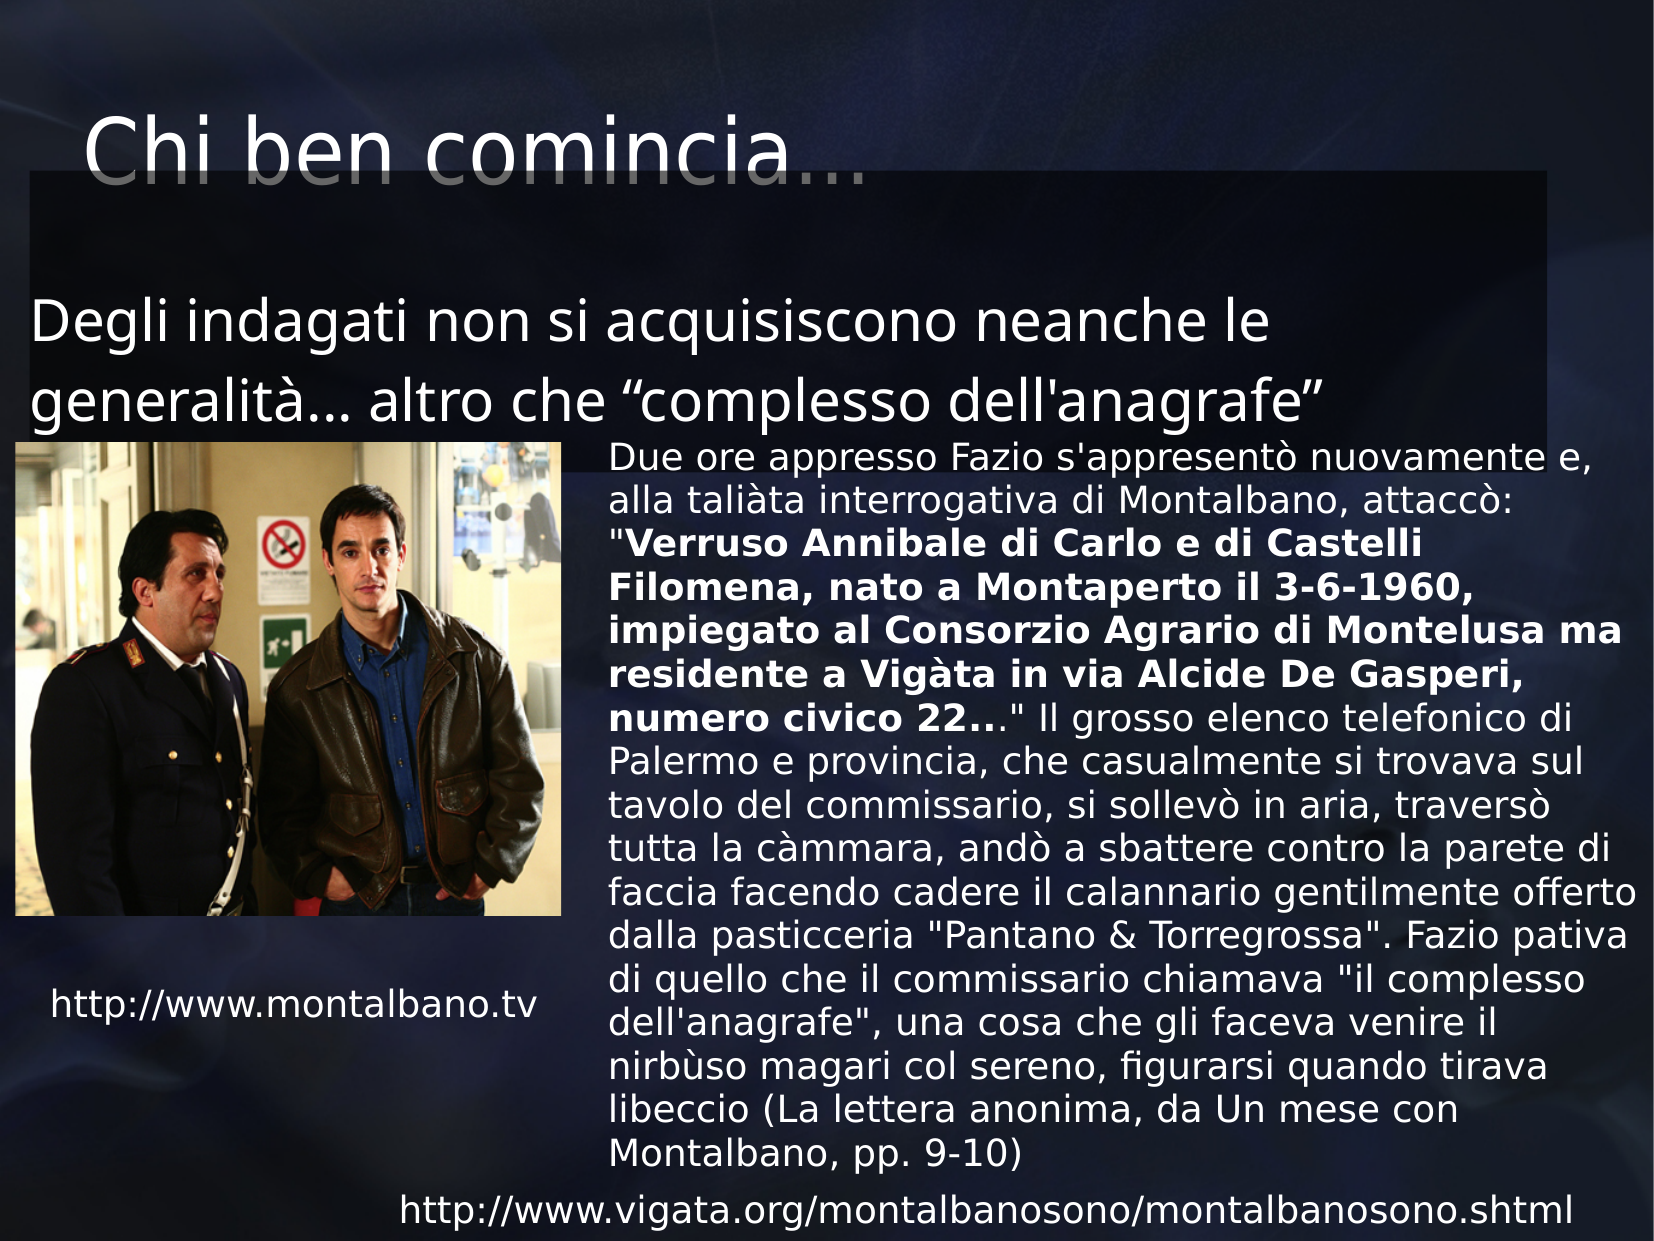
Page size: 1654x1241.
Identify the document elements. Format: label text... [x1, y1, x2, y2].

title Chi ben comincia... [82, 49, 1571, 257]
text_box Due ore appresso Fazio s'appresentò nuovamente e, alla taliàta interrogativa di Montalbano, attaccò: "Verruso Annibale di Carlo e di Castelli Filomena, nato a Montaperto il 3-6-1960, impiegato al Consorzio Agrario di Montelusa ma residente a Vigàta in via Alcide De Gasperi, numero civico 22..." Il grosso elenco telefonico di Palermo e provincia, che casualmente si trovava sul tavolo del commissario, si sollevò in aria, traversò tutta la càmmara, andò a sbattere contro la parete di faccia facendo cadere il calannario gentilmente offerto dalla pasticceria "Pantano & Torregrossa". Fazio pativa di quello che il commissario chiamava "il complesso dell'anagrafe", una cosa che gli faceva venire il nirbùso magari col sereno, figurarsi quando tirava libeccio (La lettera anonima, da Un mese con Montalbano, pp. 9-10) [593, 427, 1654, 1241]
picture [0, 0, 1654, 1241]
list Degli indagati non si acquisiscono neanche le generalità... altro che “complesso dell'anagrafe” [29, 170, 1548, 473]
text_box http://www.vigata.org/montalbanosono/montalbanosono.shtml [383, 1181, 1591, 1241]
text_box http://www.montalbano.tv [34, 975, 562, 1034]
